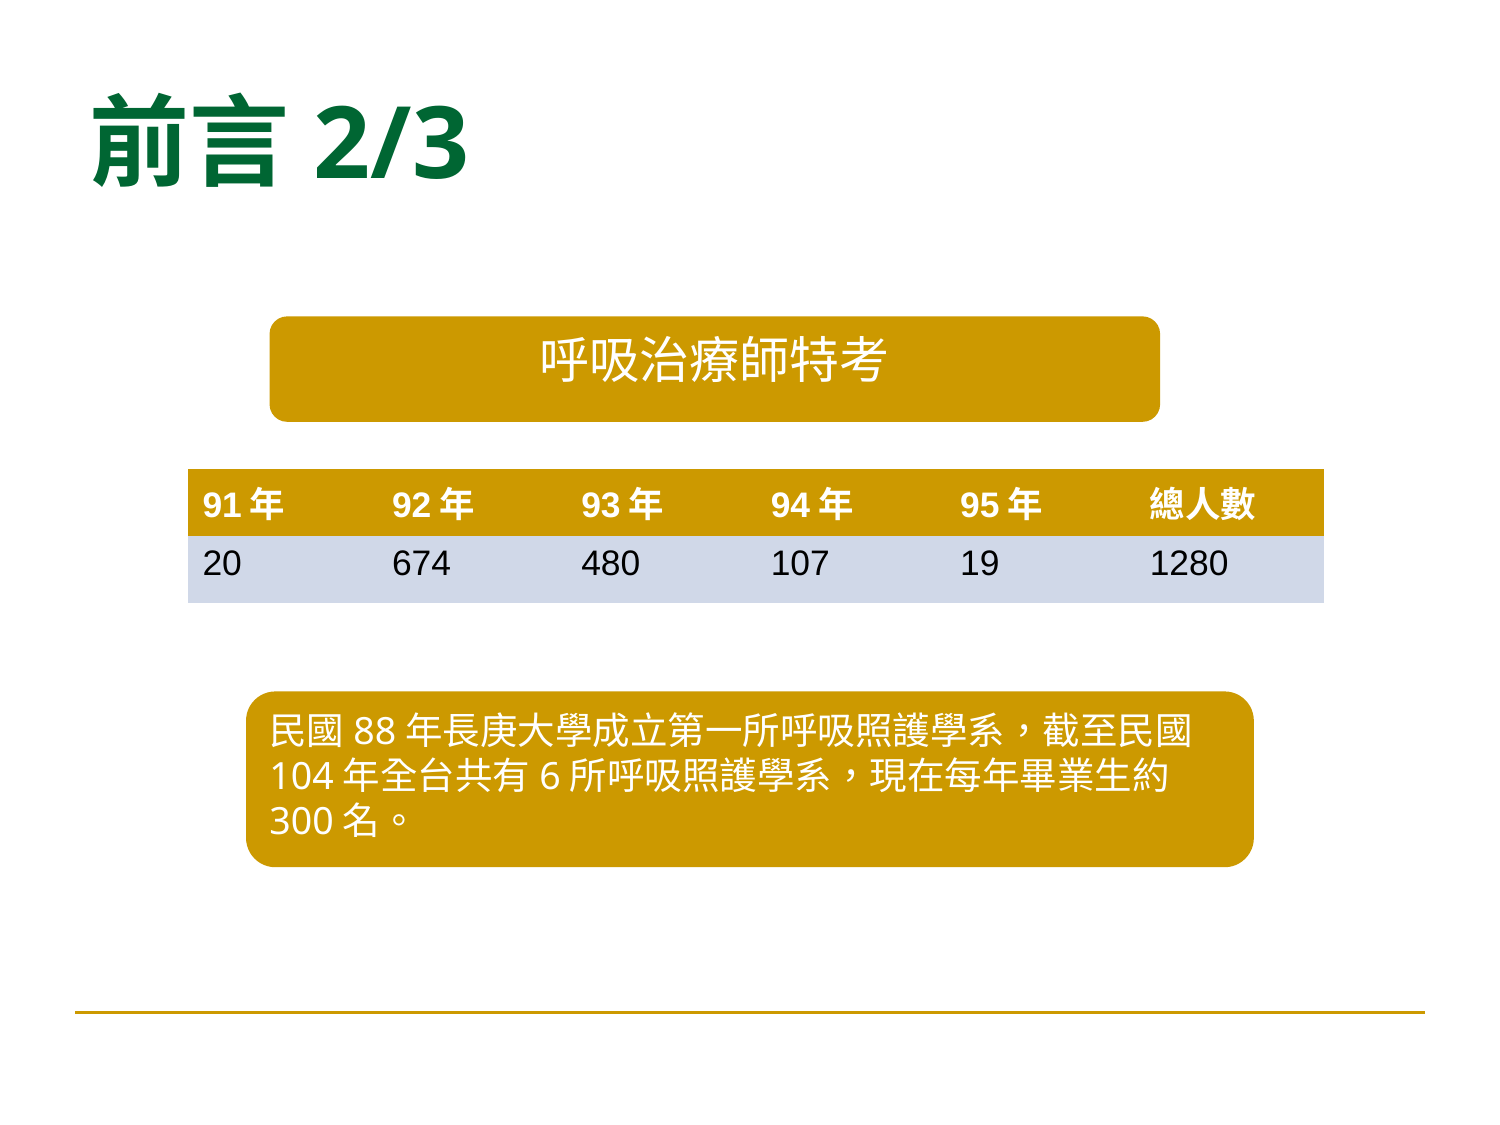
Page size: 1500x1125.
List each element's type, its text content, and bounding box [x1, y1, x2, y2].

table_cell 107 [756, 536, 945, 603]
table_cell 480 [566, 536, 756, 603]
text_box 民國88年長庚大學成立第一所呼吸照護學系，截至民國104年全台共有6所呼吸照護學系，現在每年畢業生約300名。 [246, 691, 1254, 868]
table_cell 20 [188, 536, 377, 603]
table_header 93年 [566, 469, 756, 536]
text_box 呼吸治療師特考 [269, 316, 1161, 422]
table_cell 1280 [1135, 536, 1324, 603]
table_header 總人數 [1135, 469, 1324, 536]
table_cell 674 [377, 536, 566, 603]
table_header 91年 [188, 469, 377, 536]
table_header 95年 [945, 469, 1135, 536]
table_header 94年 [756, 469, 945, 536]
table_header 92年 [377, 469, 566, 536]
title 前言2/3 [75, 45, 1425, 233]
table_cell 19 [945, 536, 1135, 603]
